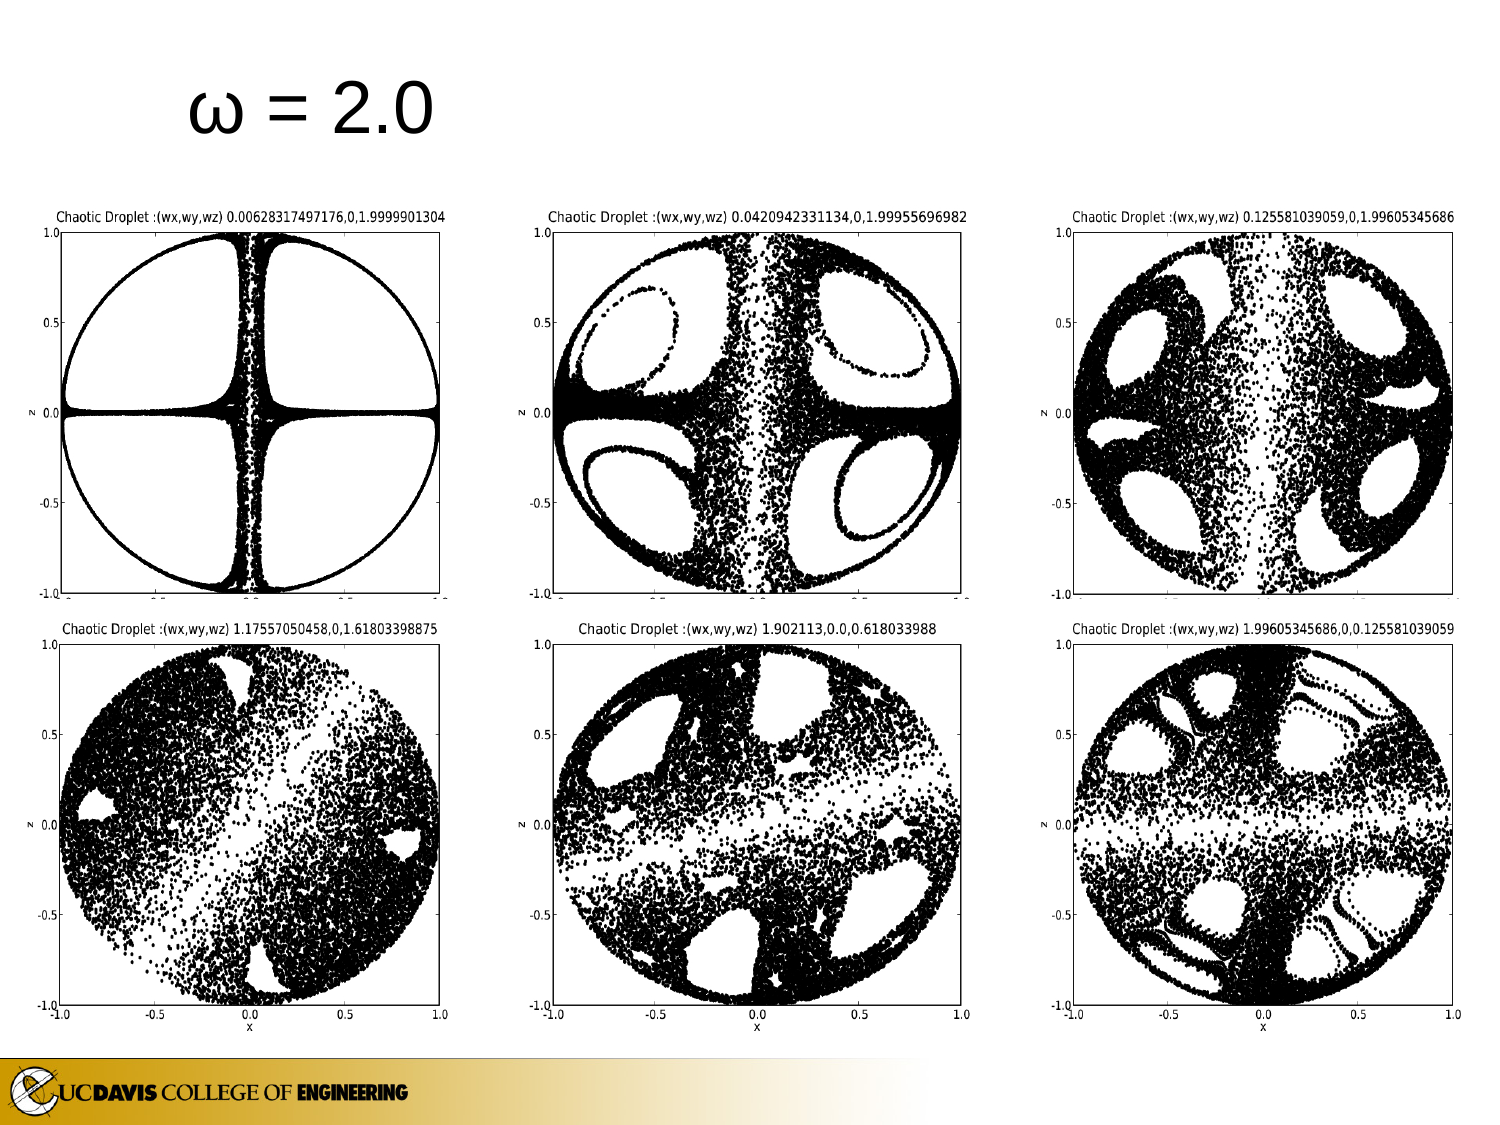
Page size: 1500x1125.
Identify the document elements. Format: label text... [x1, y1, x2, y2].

picture [0, 1058, 1201, 1125]
text_box ω = 2.0 [112, 65, 466, 150]
picture [0, 187, 1500, 1051]
